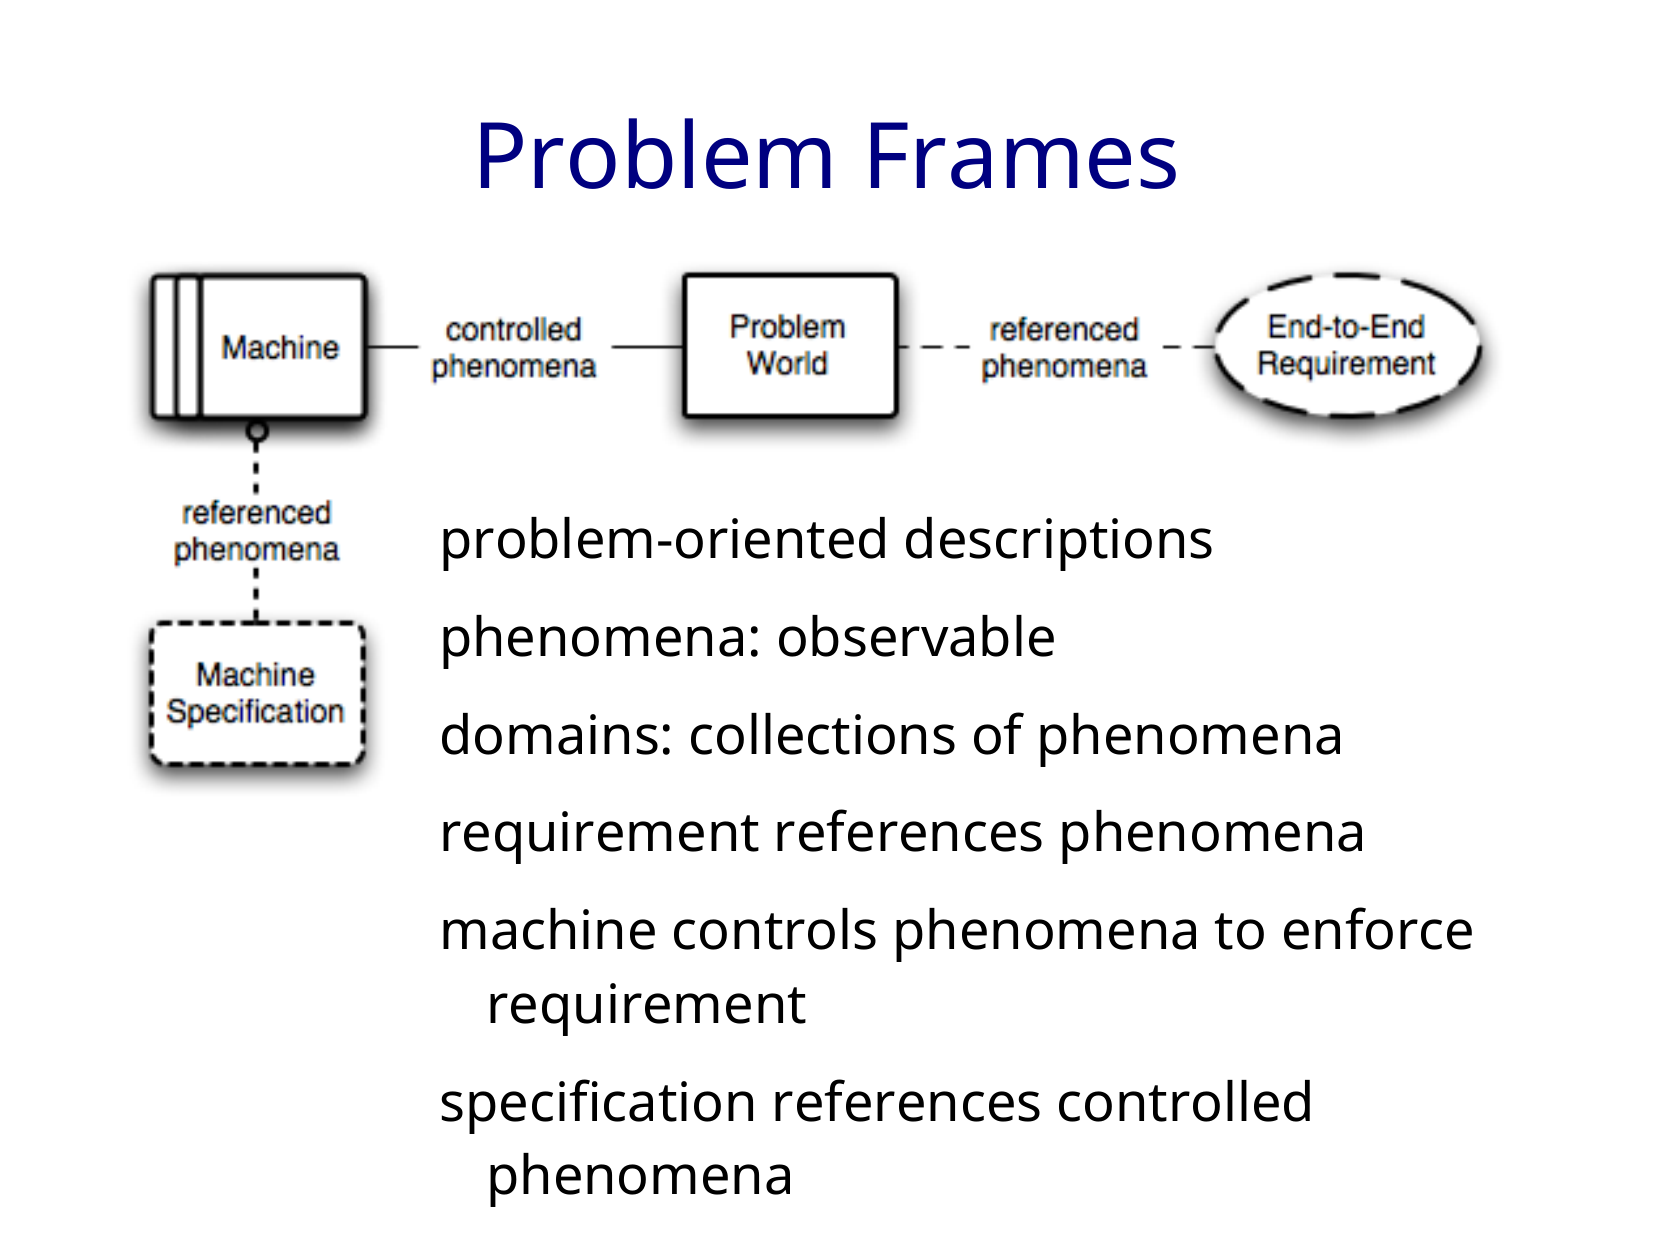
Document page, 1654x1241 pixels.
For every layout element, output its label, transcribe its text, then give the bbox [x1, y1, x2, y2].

title Problem Frames [82, 49, 1571, 257]
picture [100, 257, 1535, 828]
list problem-oriented descriptions phenomena: observable domains: collections of phenomena requirement references phenomena machine controls phenomena to enforce requirement specification references controlled phenomena [344, 500, 1534, 1182]
